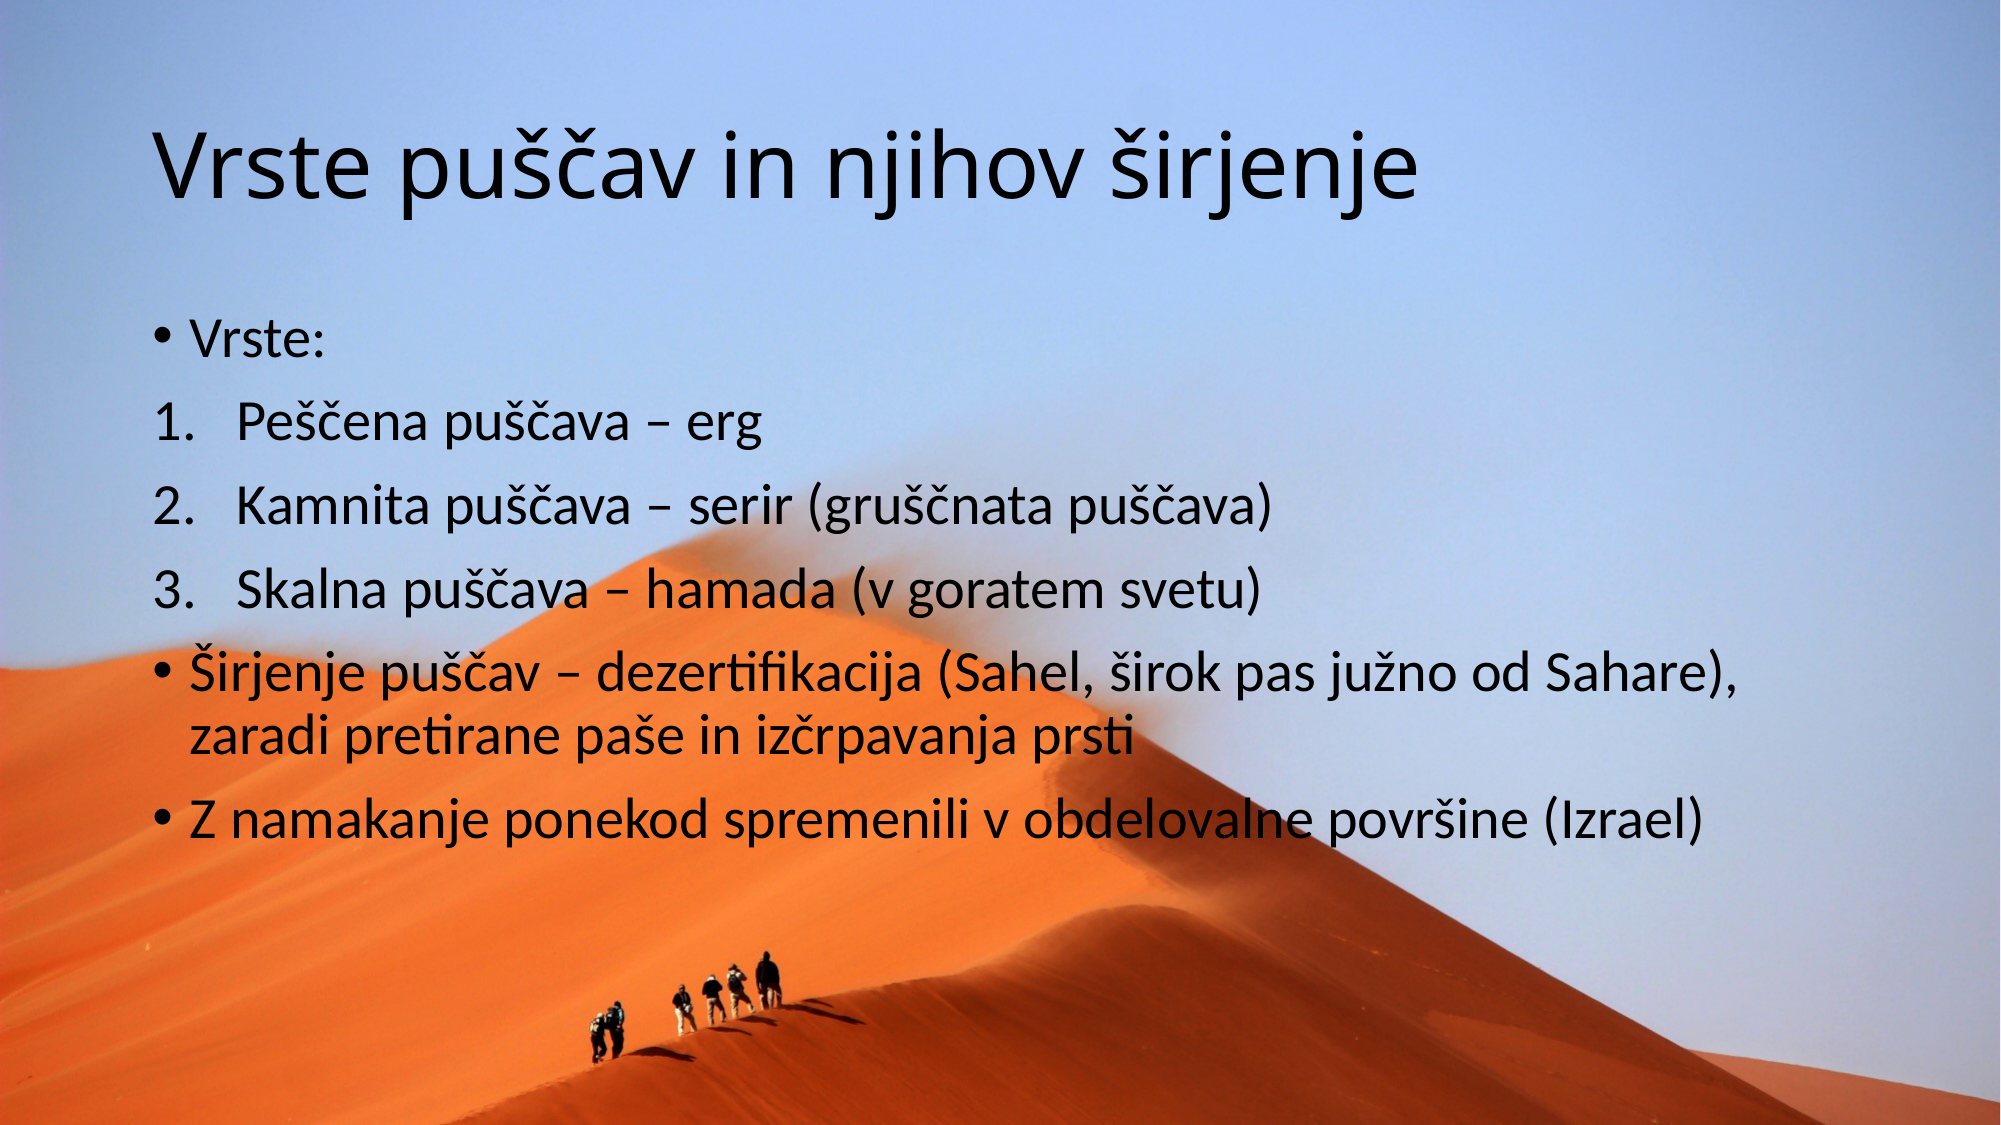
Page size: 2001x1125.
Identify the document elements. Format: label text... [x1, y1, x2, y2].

title Vrste puščav in njihov širjenje [137, 59, 1863, 278]
picture [0, 0, 2001, 1125]
list Vrste: Peščena puščava – erg Kamnita puščava – serir (gruščnata puščava) Skalna puščava – hamada (v goratem svetu) Širjenje puščav – dezertifikacija (Sahel, širok pas južno od Sahare), zaradi pretirane paše in izčrpavanja prsti Z namakanje ponekod spremenili v obdelovalne površine (Izrael) [137, 299, 1863, 1014]
